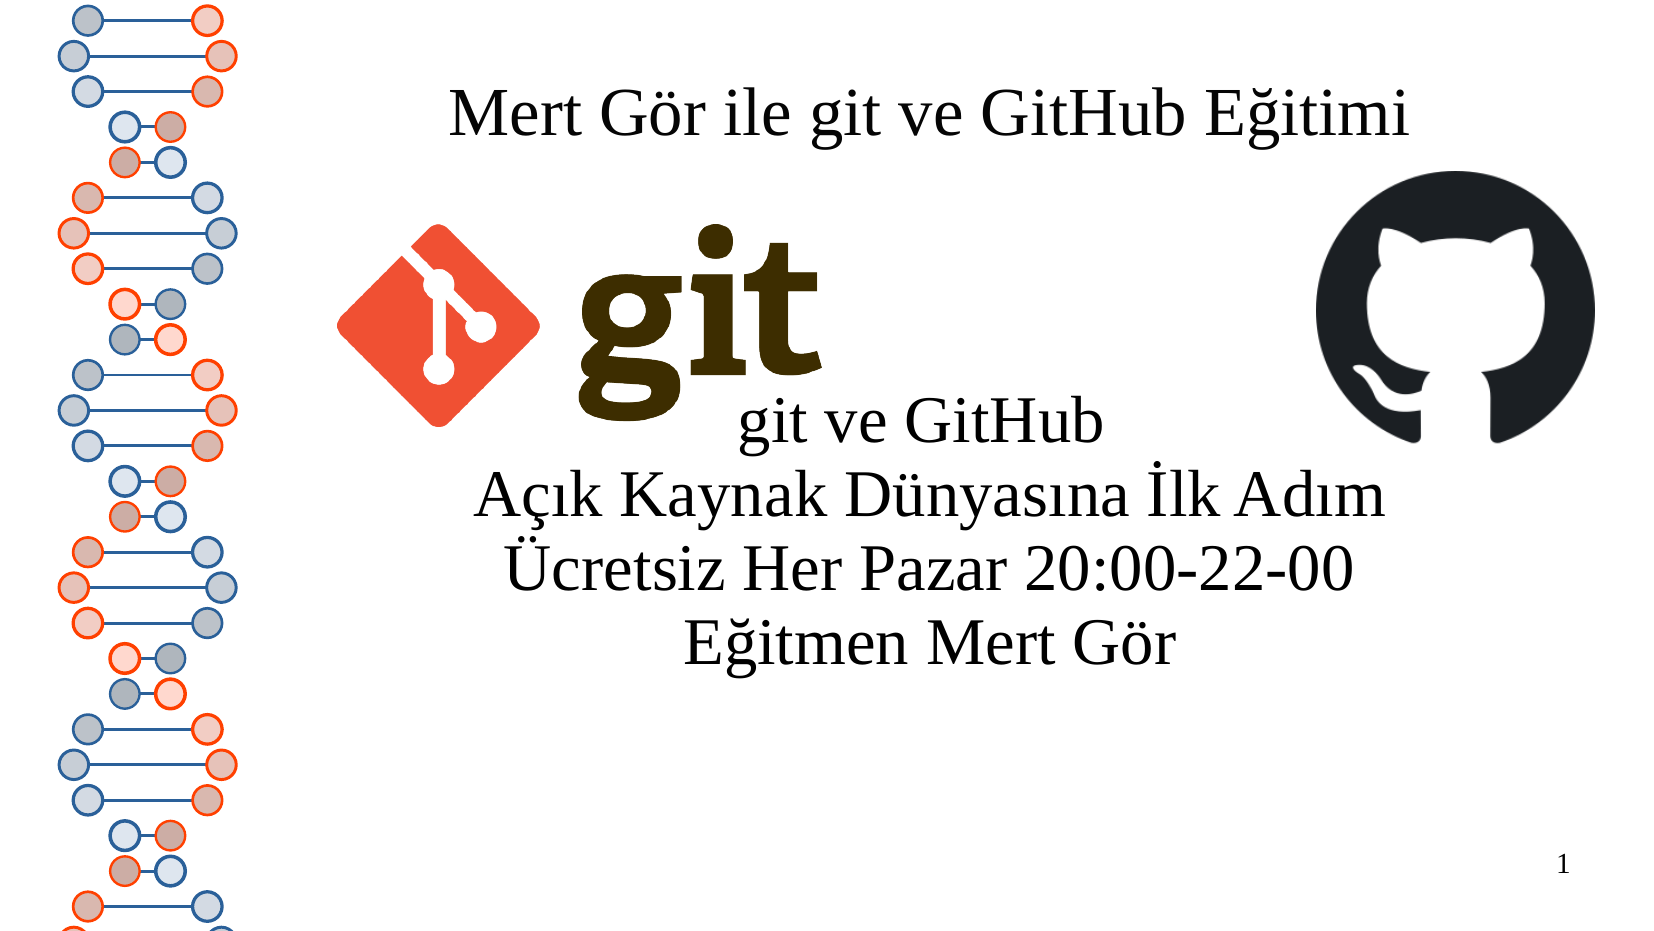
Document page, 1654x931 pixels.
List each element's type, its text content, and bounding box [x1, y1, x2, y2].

subtitle git ve GitHub Açık Kaynak Dünyasına İlk Adım Ücretsiz Her Pazar 20:00-22-00 Eğitmen Mert Gör [265, 224, 1595, 764]
picture [1316, 171, 1595, 451]
picture [337, 224, 822, 427]
title Mert Gör ile git ve GitHub Eğitimi [265, 35, 1595, 189]
